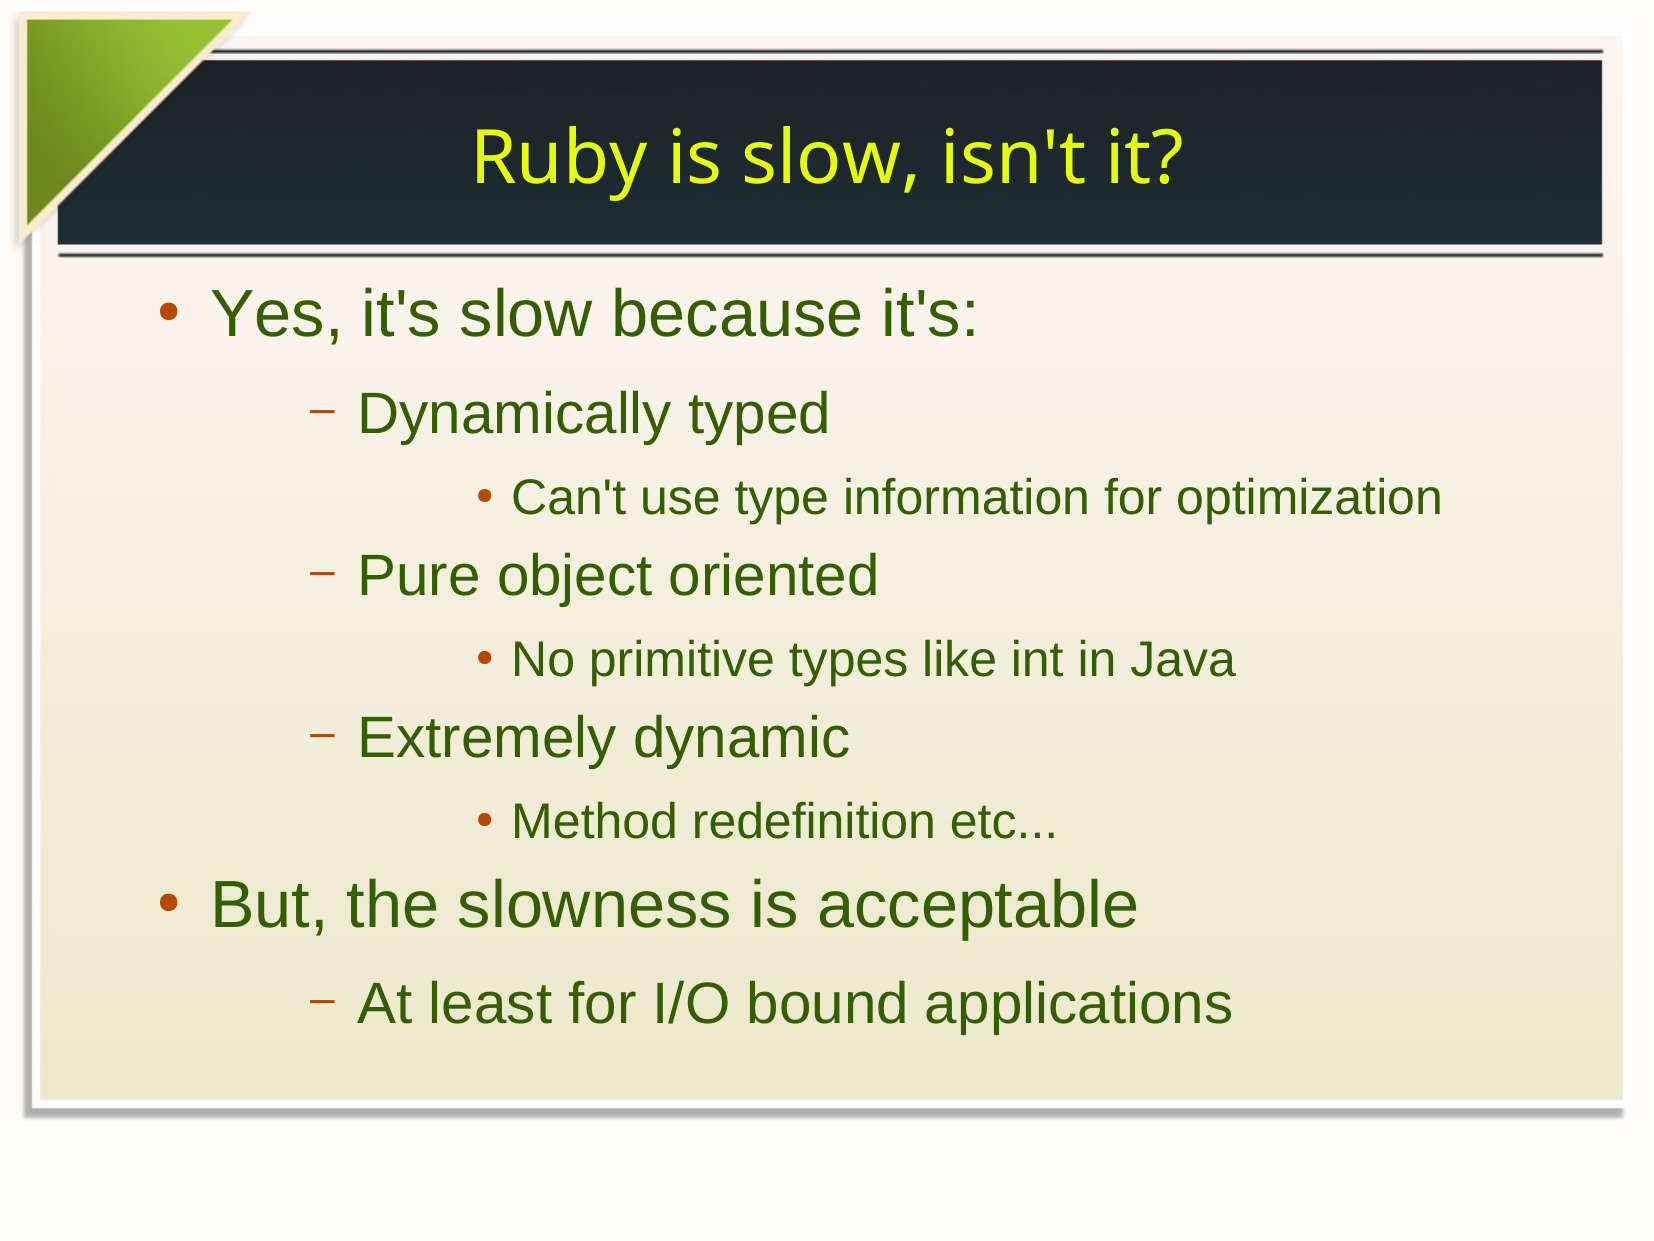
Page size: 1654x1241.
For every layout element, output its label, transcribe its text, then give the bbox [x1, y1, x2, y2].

picture [0, 0, 1654, 1241]
title Ruby is slow, isn't it? [121, 73, 1534, 237]
list Yes, it's slow because it's: Dynamically typed Can't use type information for optimization Pure object oriented No primitive types like int in Java Extremely dynamic Method redefinition etc... But, the slowness is acceptable At least for I/O bound applications [121, 276, 1534, 1102]
